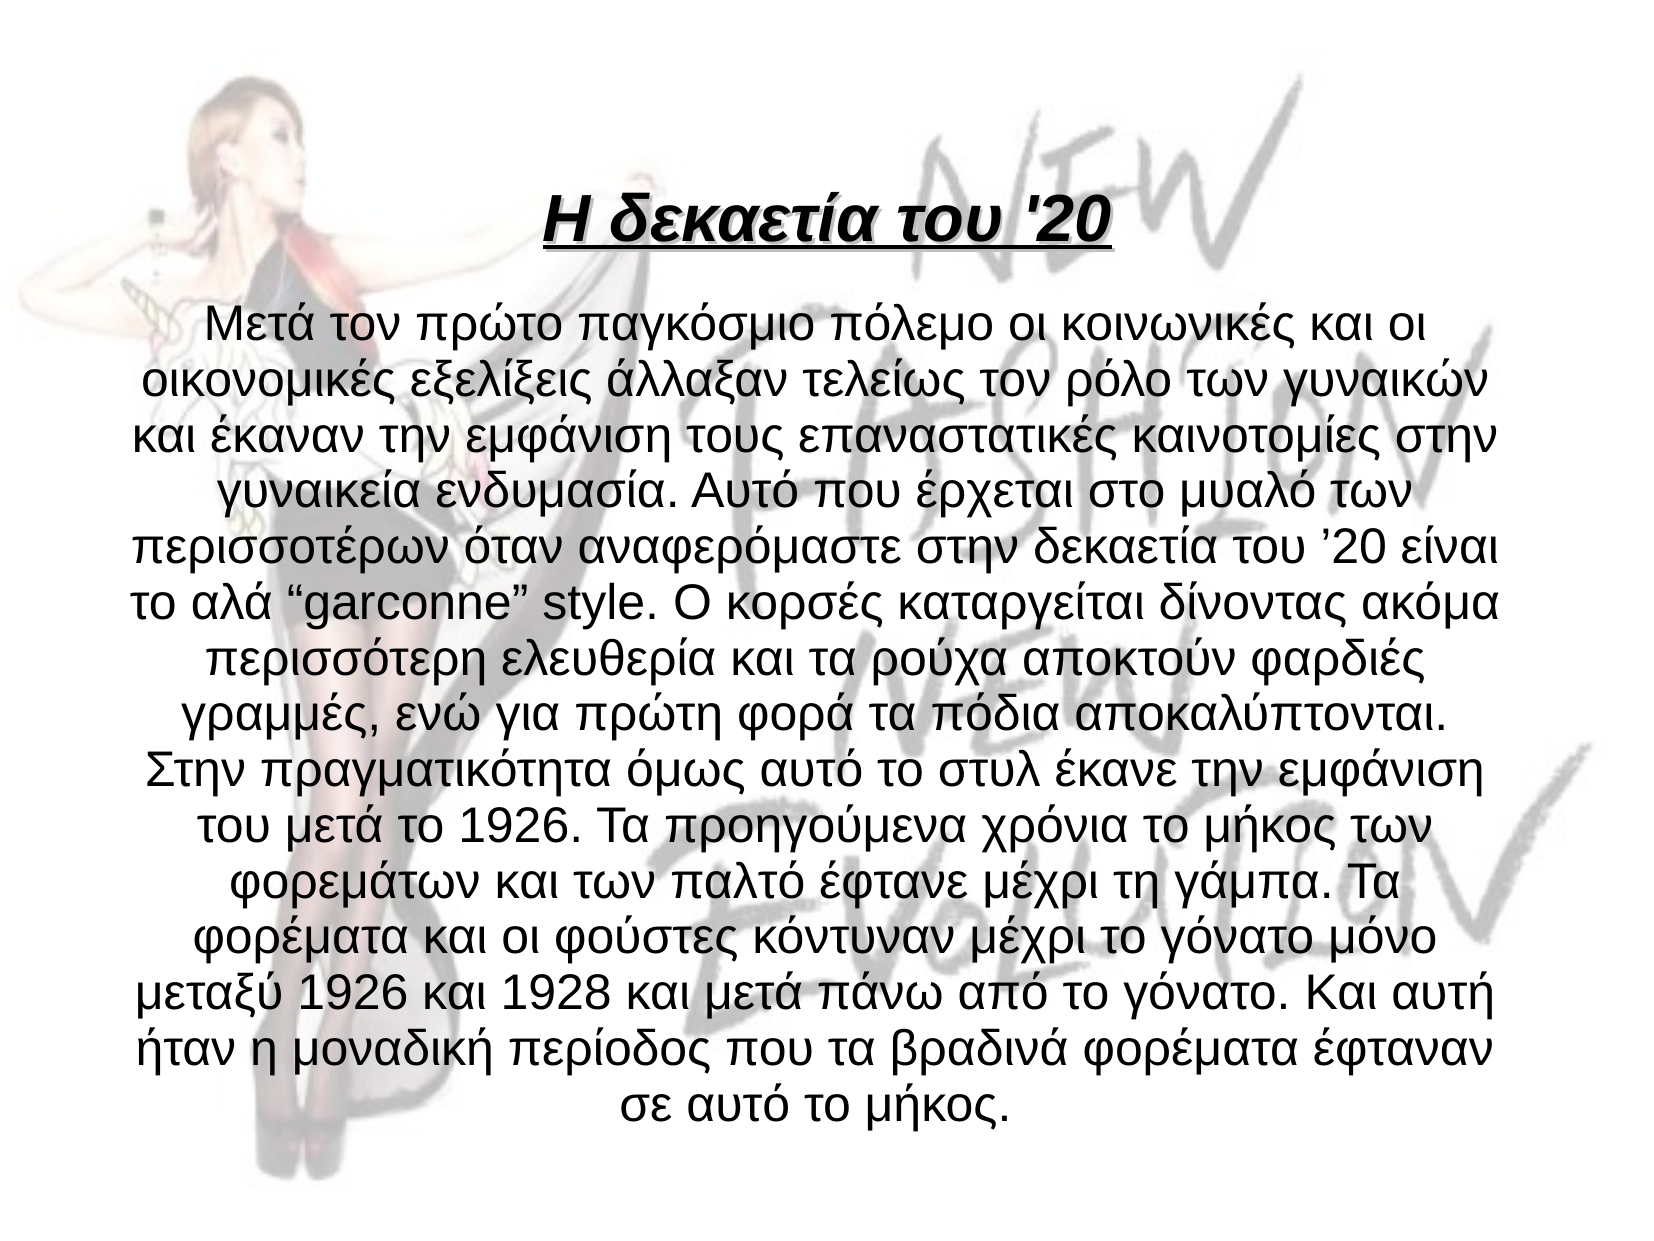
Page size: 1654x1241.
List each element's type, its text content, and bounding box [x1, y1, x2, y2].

title Η δεκαετία του '20 [121, 114, 1534, 322]
picture [0, 0, 1654, 1241]
subtitle Μετά τον πρώτο παγκόσμιο πόλεμο οι κοινωνικές και οι οικονομικές εξελίξεις άλλαξαν τελείως τον ρόλο των γυναικών και έκαναν την εμφάνιση τους επαναστατικές καινοτομίες στην γυναικεία ενδυμασία. Αυτό που έρχεται στο μυαλό των περισσοτέρων όταν αναφερόμαστε στην δεκαετία του ’20 είναι το αλά “garconne” style. Ο κορσές καταργείται δίνοντας ακόμα περισσότερη ελευθερία και τα ρούχα αποκτούν φαρδιές γραμμές, ενώ για πρώτη φορά τα πόδια αποκαλύπτονται. Στην πραγματικότητα όμως αυτό το στυλ έκανε την εμφάνιση του μετά το 1926. Τα προηγούμενα χρόνια το μήκος των φορεμάτων και των παλτό έφτανε μέχρι τη γάμπα. Τα φορέματα και οι φούστες κόντυναν μέχρι το γόνατο μόνο μεταξύ 1926 και 1928 και μετά πάνω από το γόνατο. Και αυτή ήταν η μοναδική περίοδος που τα βραδινά φορέματα έφταναν σε αυτό το μήκος. [124, 295, 1506, 1132]
